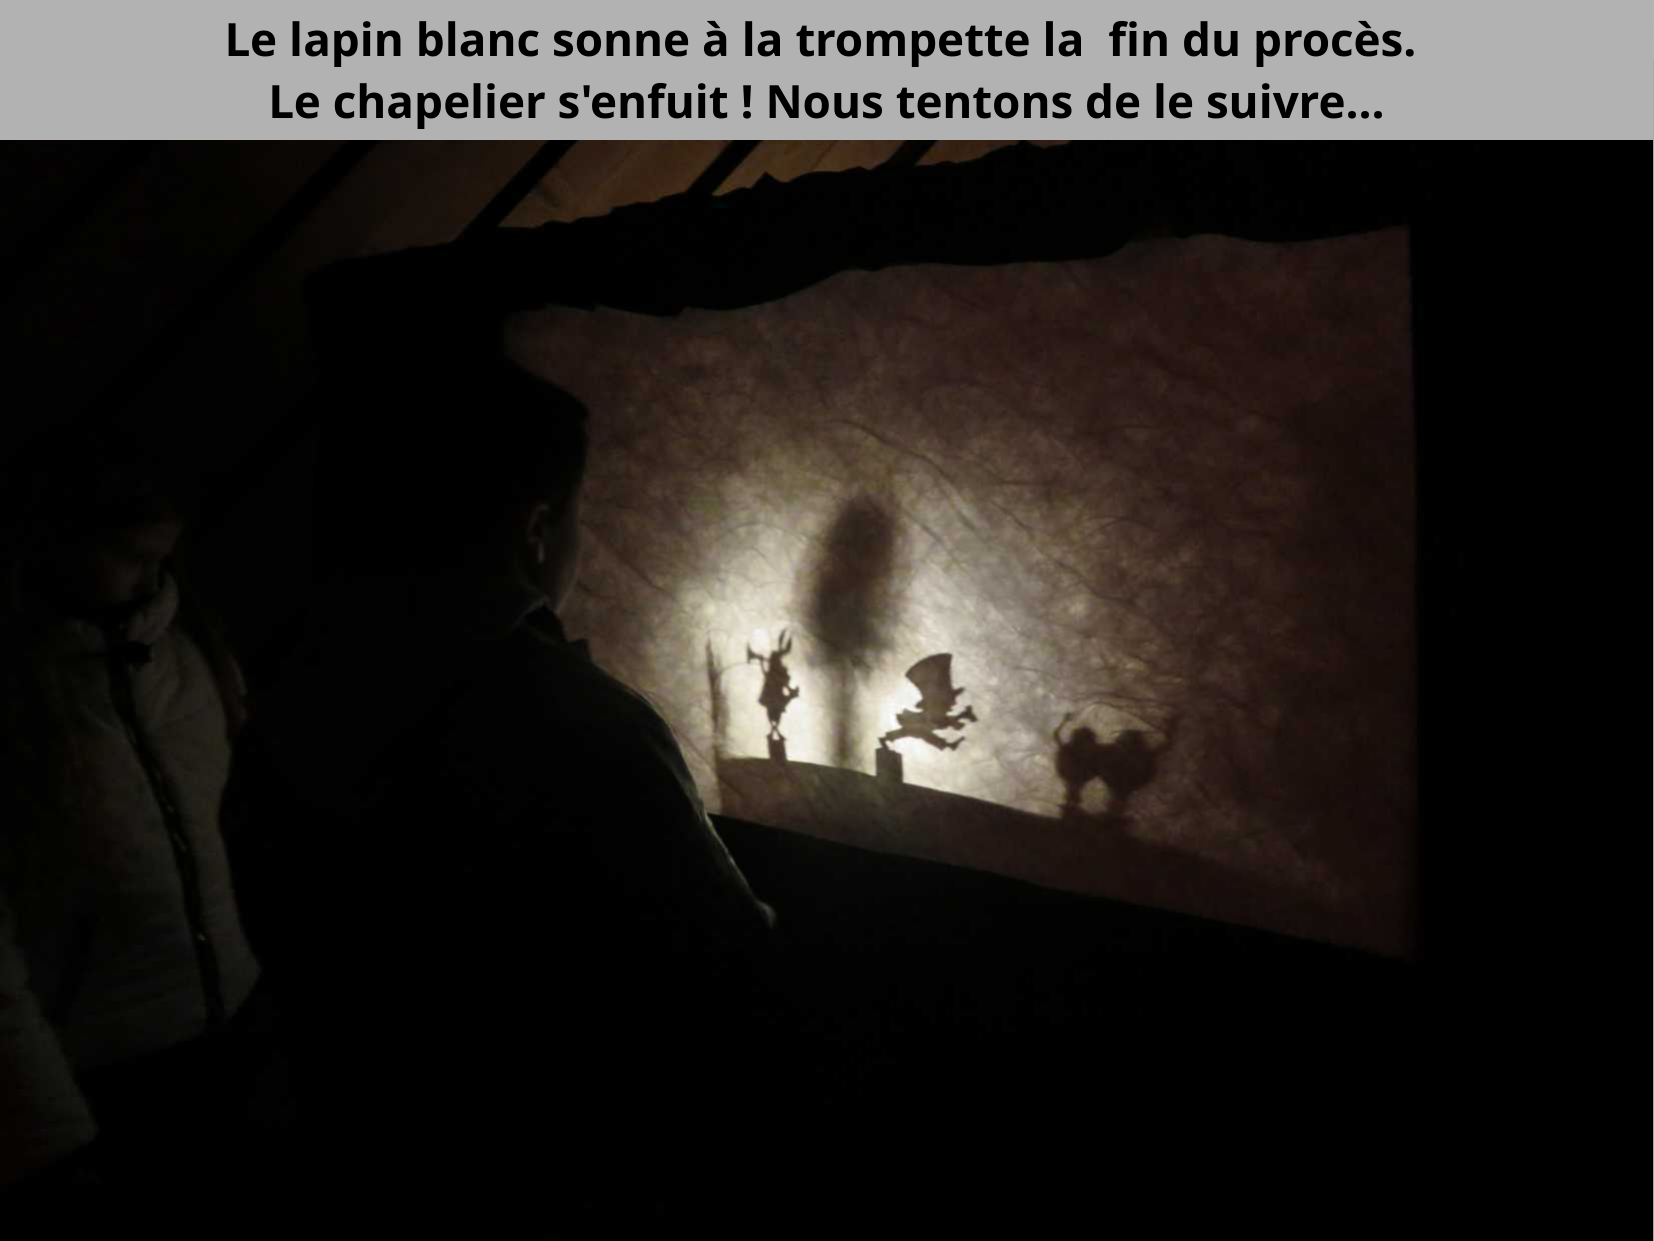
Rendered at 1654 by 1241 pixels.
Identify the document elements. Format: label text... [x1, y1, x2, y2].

picture [0, 140, 1654, 1241]
text_box Le lapin blanc sonne à la trompette la fin du procès. Le chapelier s'enfuit ! Nous tentons de le suivre... [0, 0, 1654, 130]
